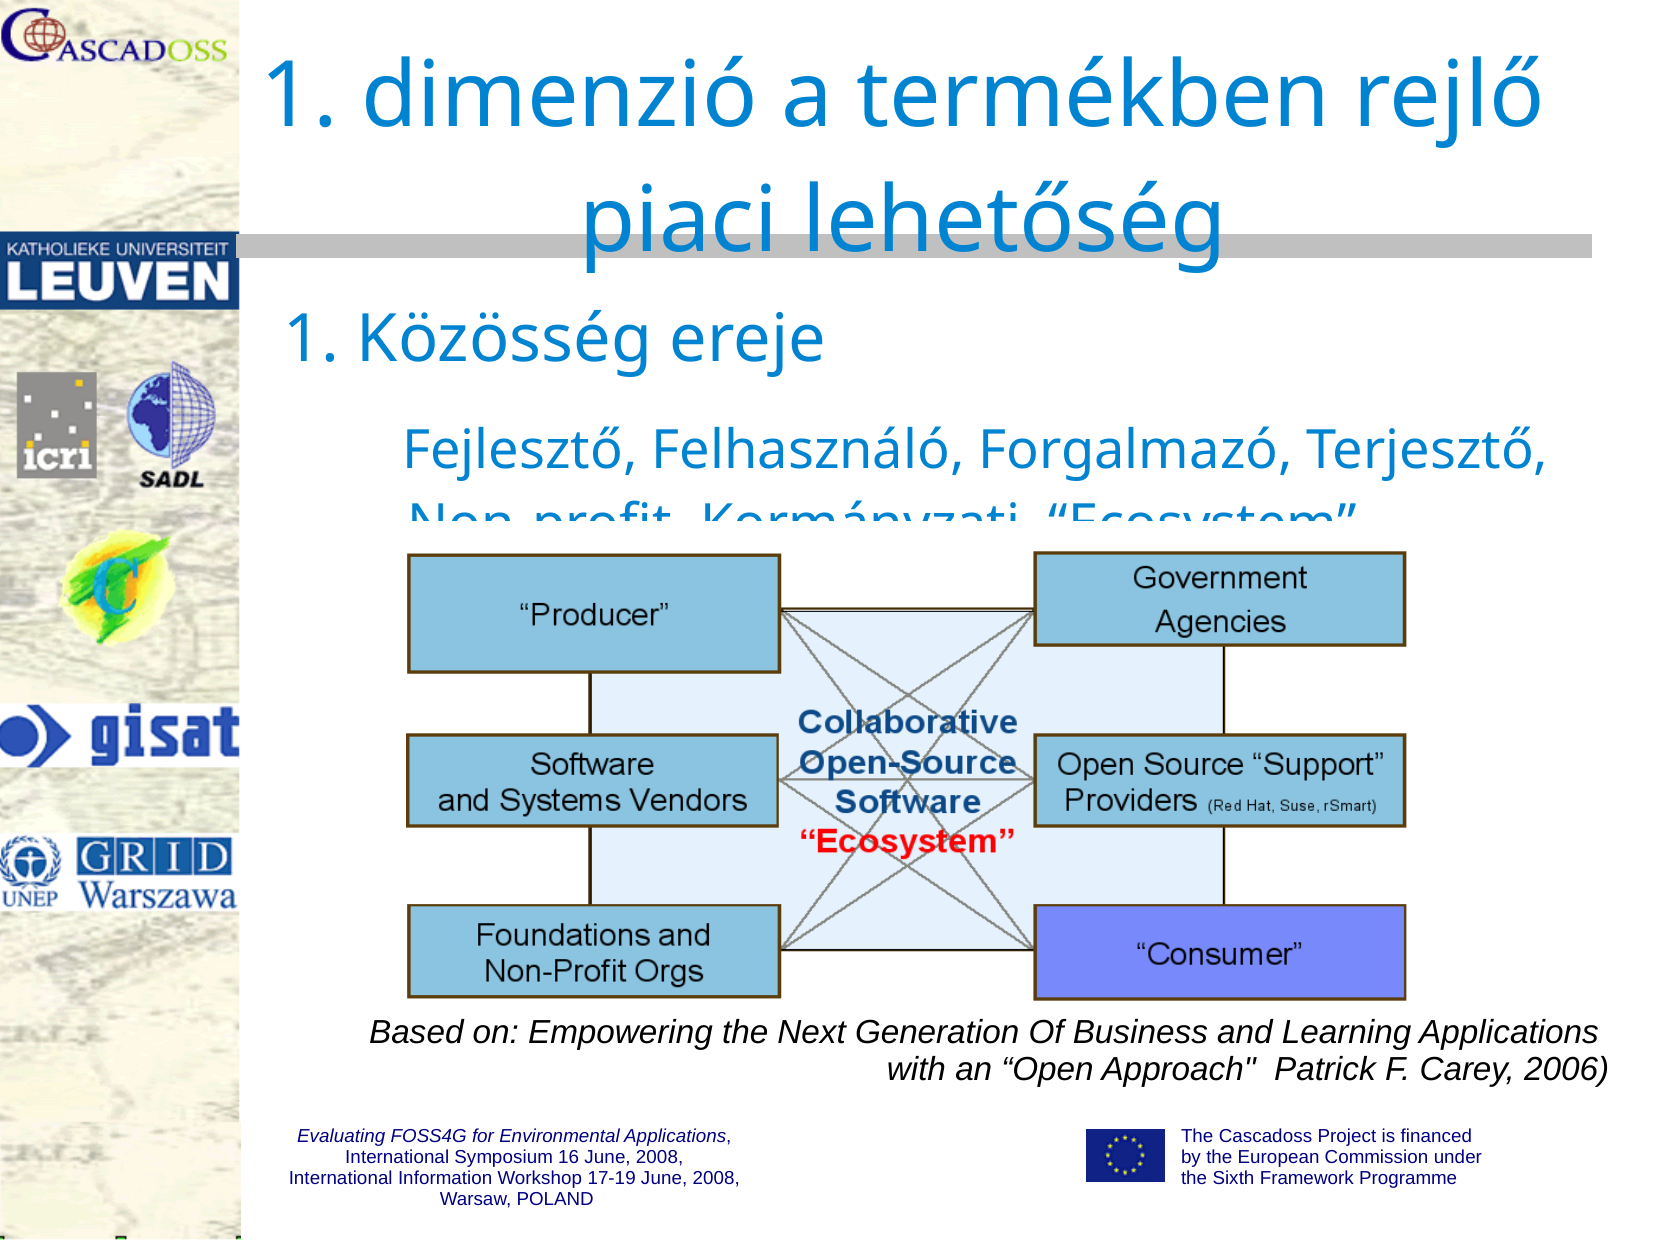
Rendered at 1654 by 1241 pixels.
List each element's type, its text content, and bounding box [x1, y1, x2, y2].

chart [265, 419, 1447, 1052]
list 1. Közösség ereje Fejlesztő, Felhasználó, Forgalmazó, Terjesztő, Non-profit, Kormányzati, “Ecosystem” [265, 290, 1571, 516]
picture [1086, 1129, 1165, 1182]
picture [0, 0, 241, 1241]
title 1. dimenzió a termékben rejlő piaci lehetőség [236, 49, 1571, 257]
text_box Based on: Empowering the Next Generation Of Business and Learning Applications with an “Open Approach" Patrick F. Carey, 2006) [354, 1006, 1625, 1108]
